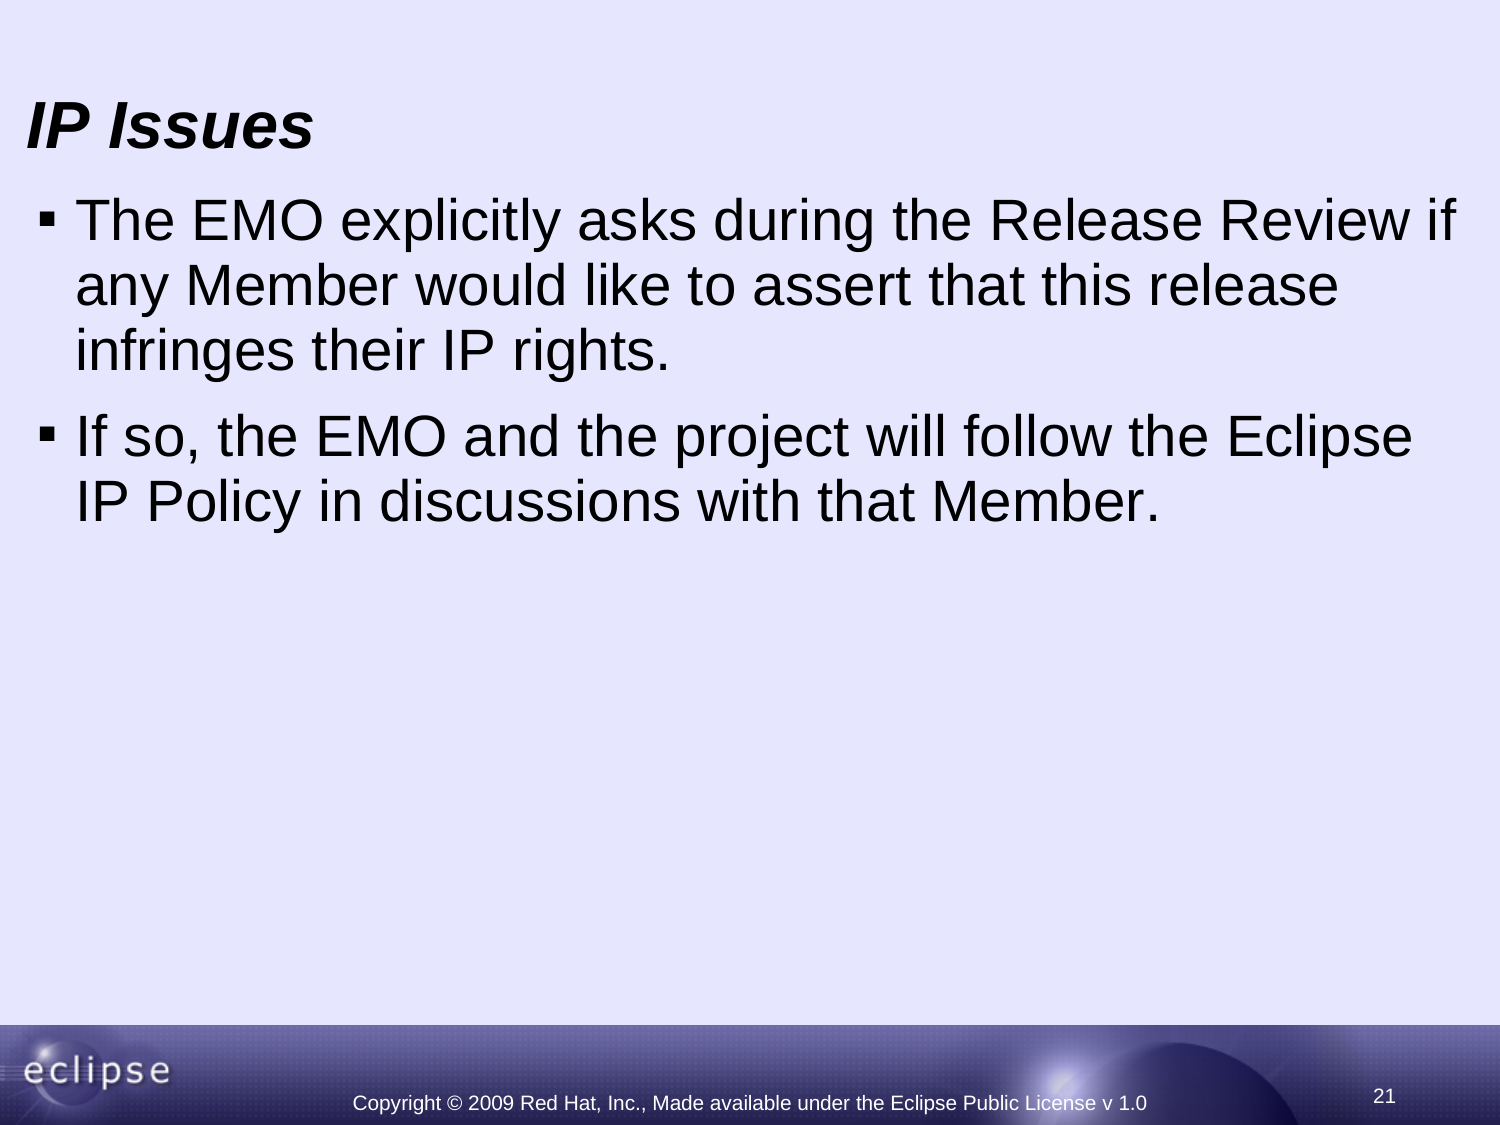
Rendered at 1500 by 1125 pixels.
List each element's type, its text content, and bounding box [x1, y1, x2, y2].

picture [0, 1025, 1500, 1125]
title IP Issues [26, 84, 1474, 172]
list The EMO explicitly asks during the Release Review if any Member would like to assert that this release infringes their IP rights. If so, the EMO and the project will follow the Eclipse IP Policy in discussions with that Member. [37, 187, 1463, 1021]
